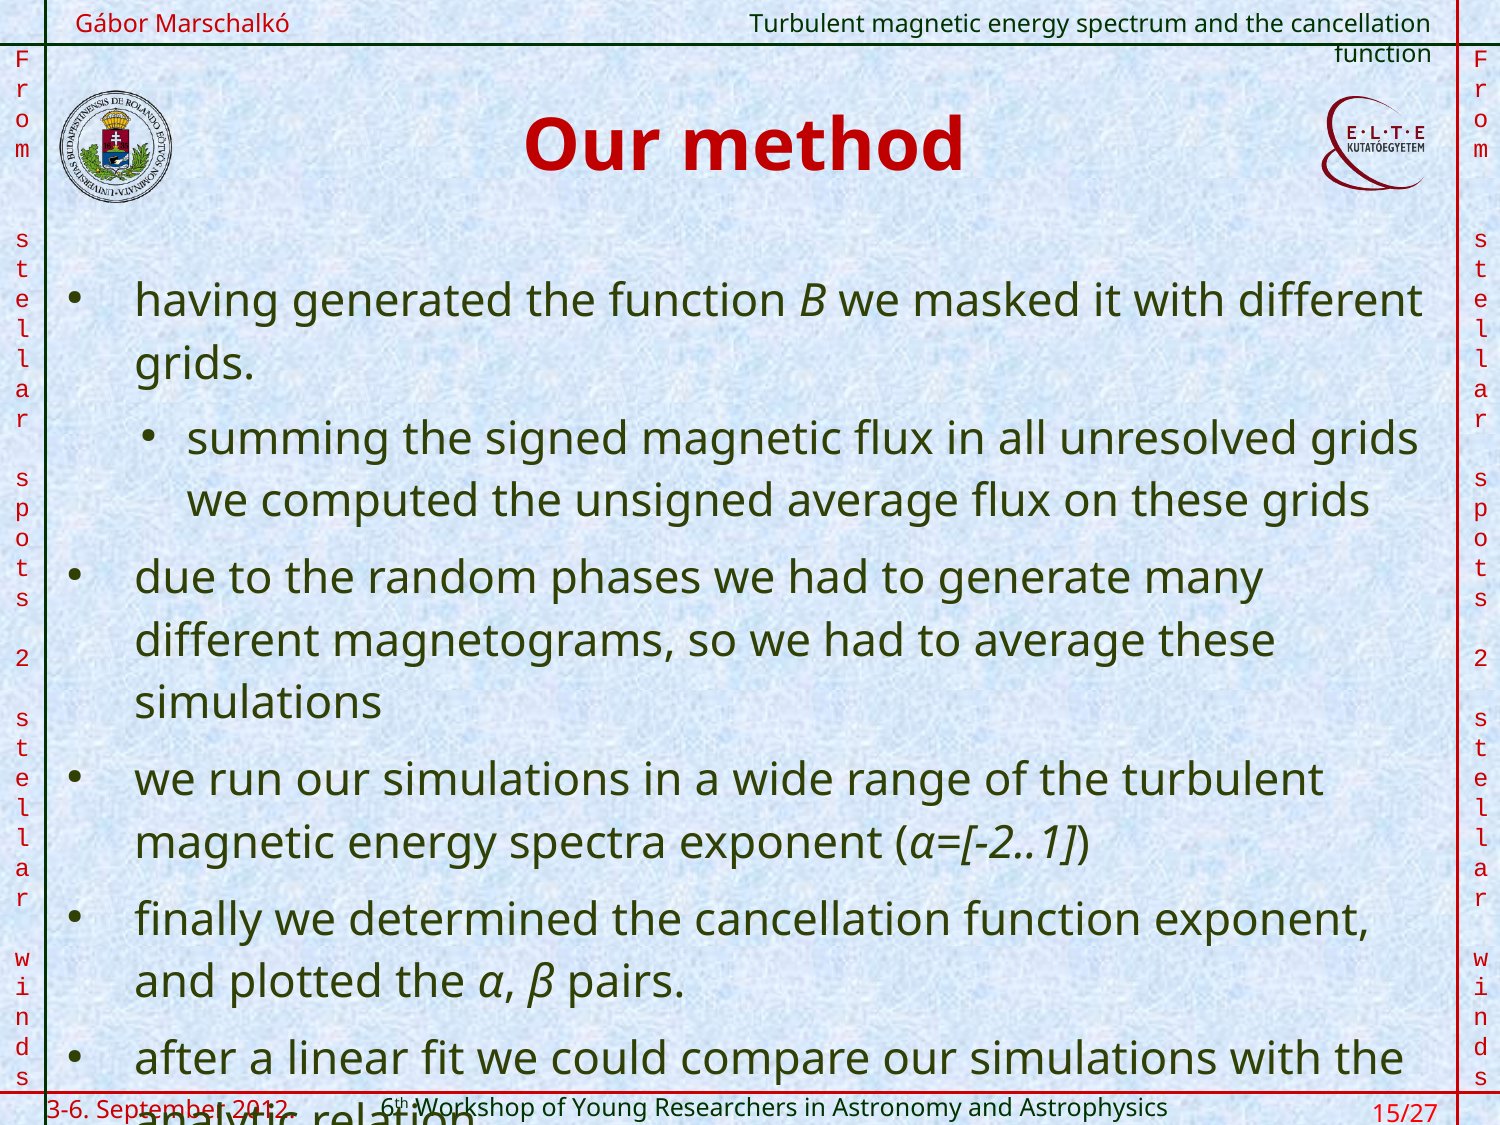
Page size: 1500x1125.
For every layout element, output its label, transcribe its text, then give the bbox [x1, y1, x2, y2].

picture [175, 1106, 181, 1113]
picture [244, 1115, 252, 1125]
picture [384, 1107, 391, 1114]
picture [427, 1115, 441, 1125]
picture [166, 1106, 173, 1115]
picture [336, 1115, 348, 1122]
picture [1459, 46, 1500, 1091]
picture [0, 0, 44, 43]
picture [47, 0, 1456, 43]
picture [167, 1115, 180, 1125]
picture [1459, 1094, 1500, 1125]
list having generated the function B we masked it with different grids. summing the signed magnetic flux in all unresolved grids we computed the unsigned average flux on these grids due to the random phases we had to generate many different magnetograms, so we had to average these simulations we run our simulations in a wide range of the turbulent magnetic energy spectra exponent (α=[-2..1]) finally we determined the cancellation function exponent, and plotted the α, β pairs. after a linear fit we could compare our simulations with the analytic relation [29, 259, 1447, 1081]
picture [456, 1115, 469, 1125]
picture [442, 1104, 449, 1114]
text_box Our method [507, 90, 982, 194]
picture [0, 1094, 44, 1125]
picture [0, 46, 44, 1091]
picture [249, 1102, 257, 1113]
picture [1459, 0, 1500, 43]
picture [189, 1106, 197, 1116]
picture [47, 1094, 1456, 1125]
picture [47, 46, 1456, 1091]
